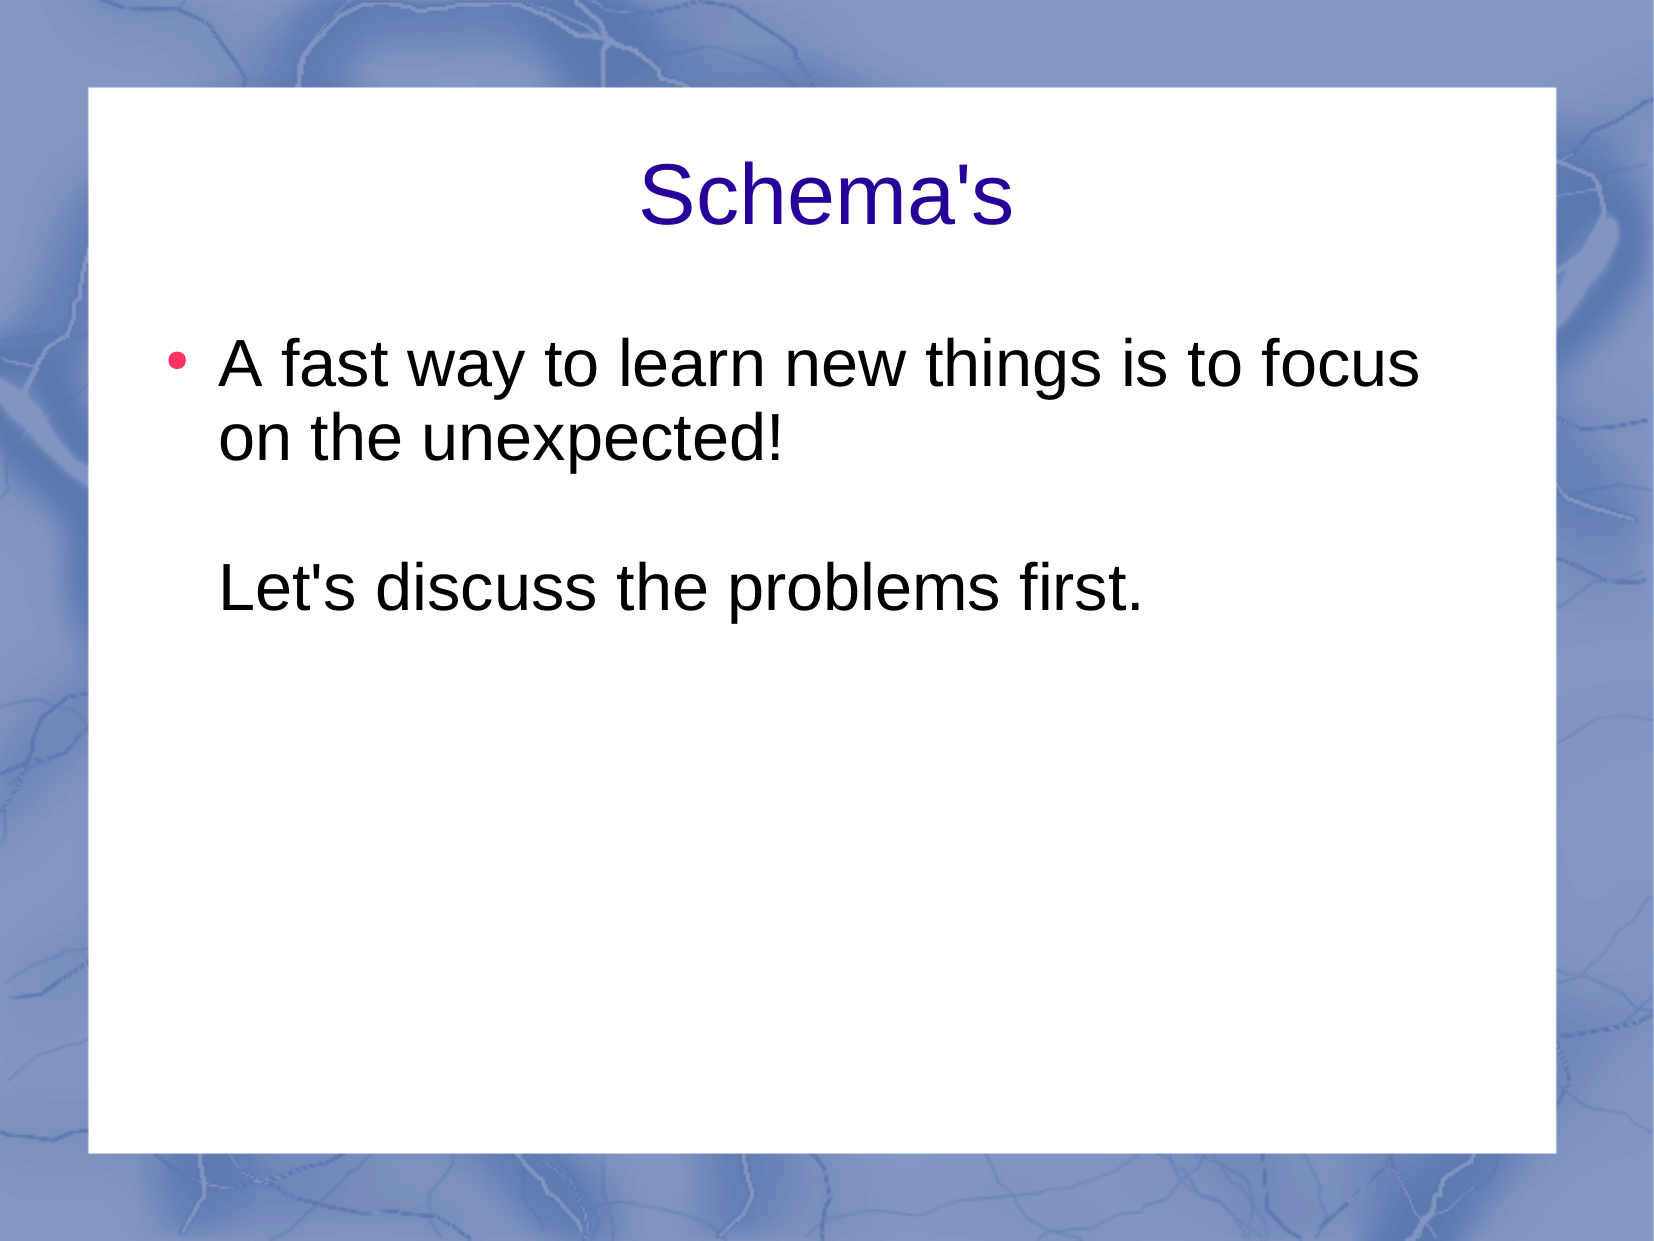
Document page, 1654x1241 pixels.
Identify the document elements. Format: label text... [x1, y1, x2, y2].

picture [0, 0, 1654, 1241]
list A fast way to learn new things is to focus on the unexpected! Let's discuss the problems first. [147, 325, 1506, 1232]
title Schema's [118, 90, 1536, 298]
